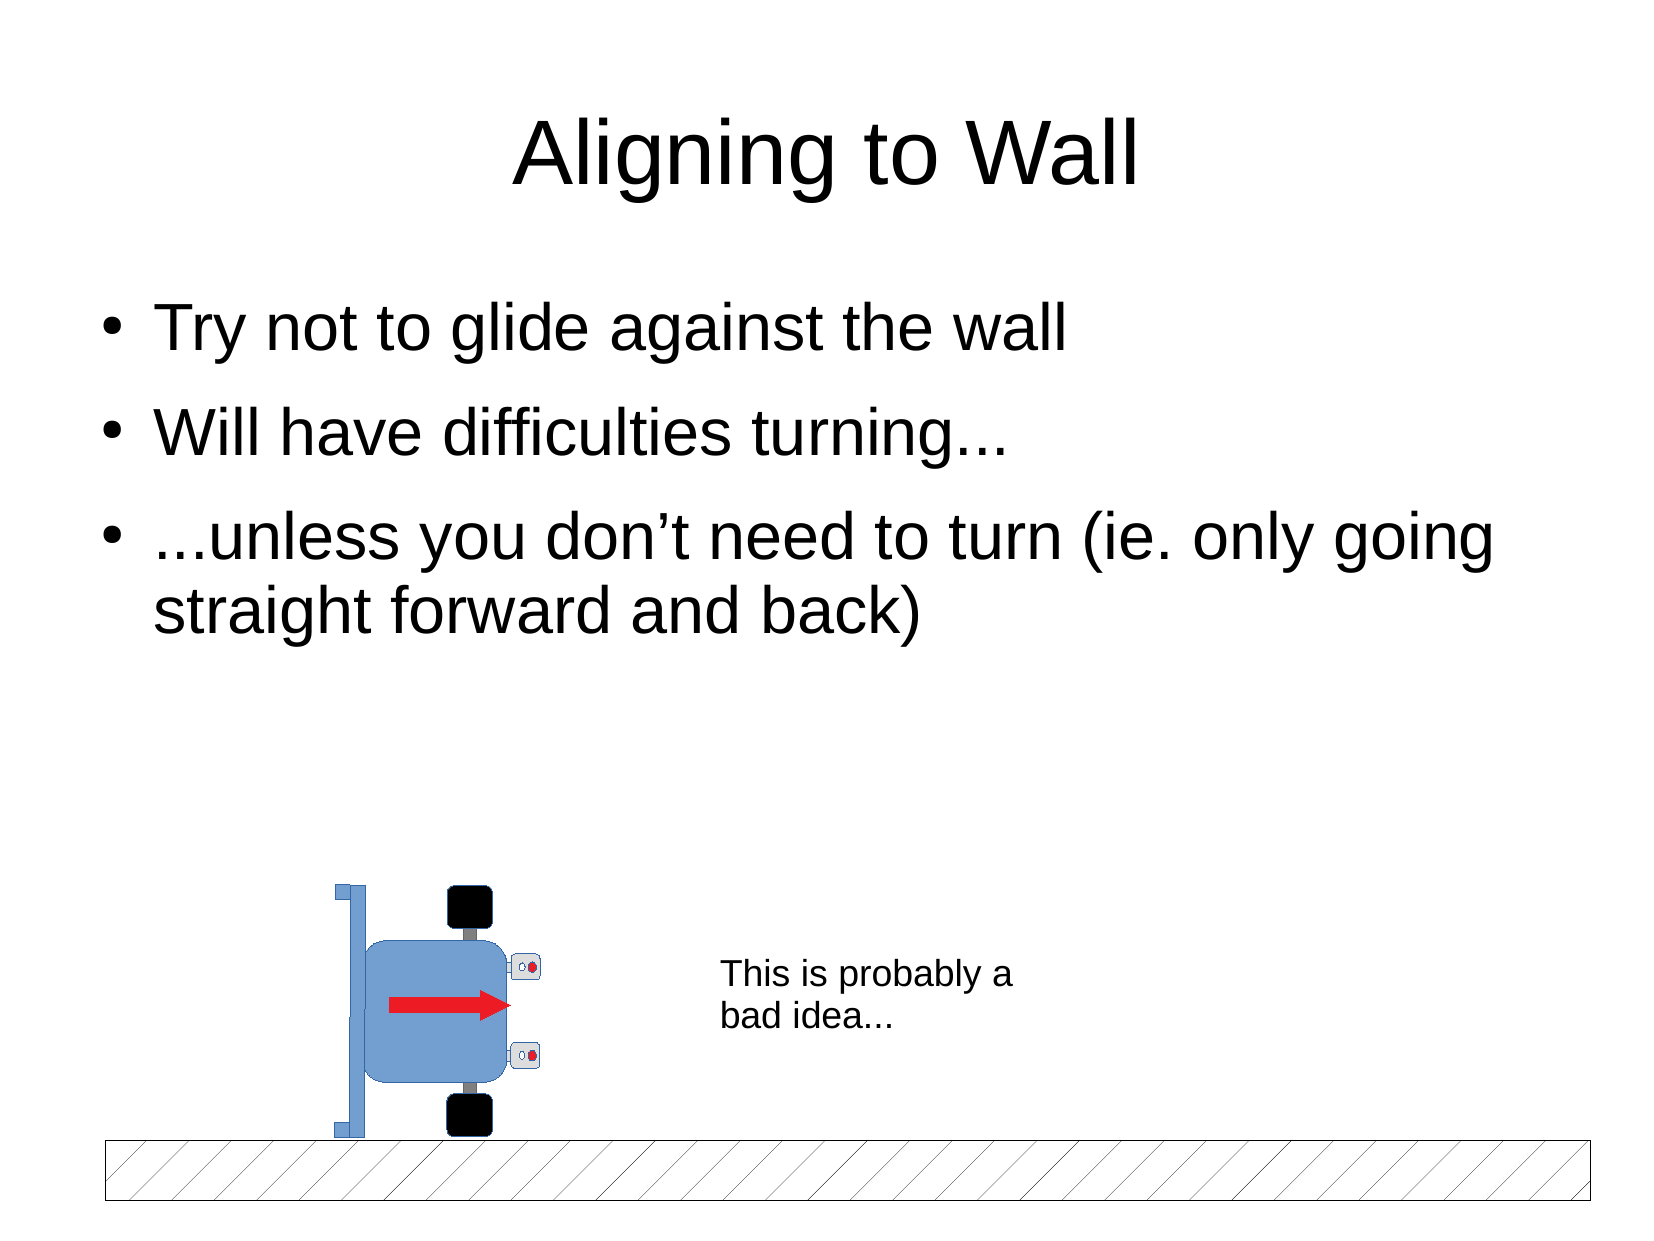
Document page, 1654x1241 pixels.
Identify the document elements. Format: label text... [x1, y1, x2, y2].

list Try not to glide against the wall Will have difficulties turning... ...unless you don’t need to turn (ie. only going straight forward and back) [82, 290, 1571, 1010]
text_box This is probably a bad idea... [705, 945, 1051, 1044]
text_box [105, 1140, 1591, 1201]
text_box [334, 884, 541, 1138]
title Aligning to Wall [82, 49, 1571, 257]
